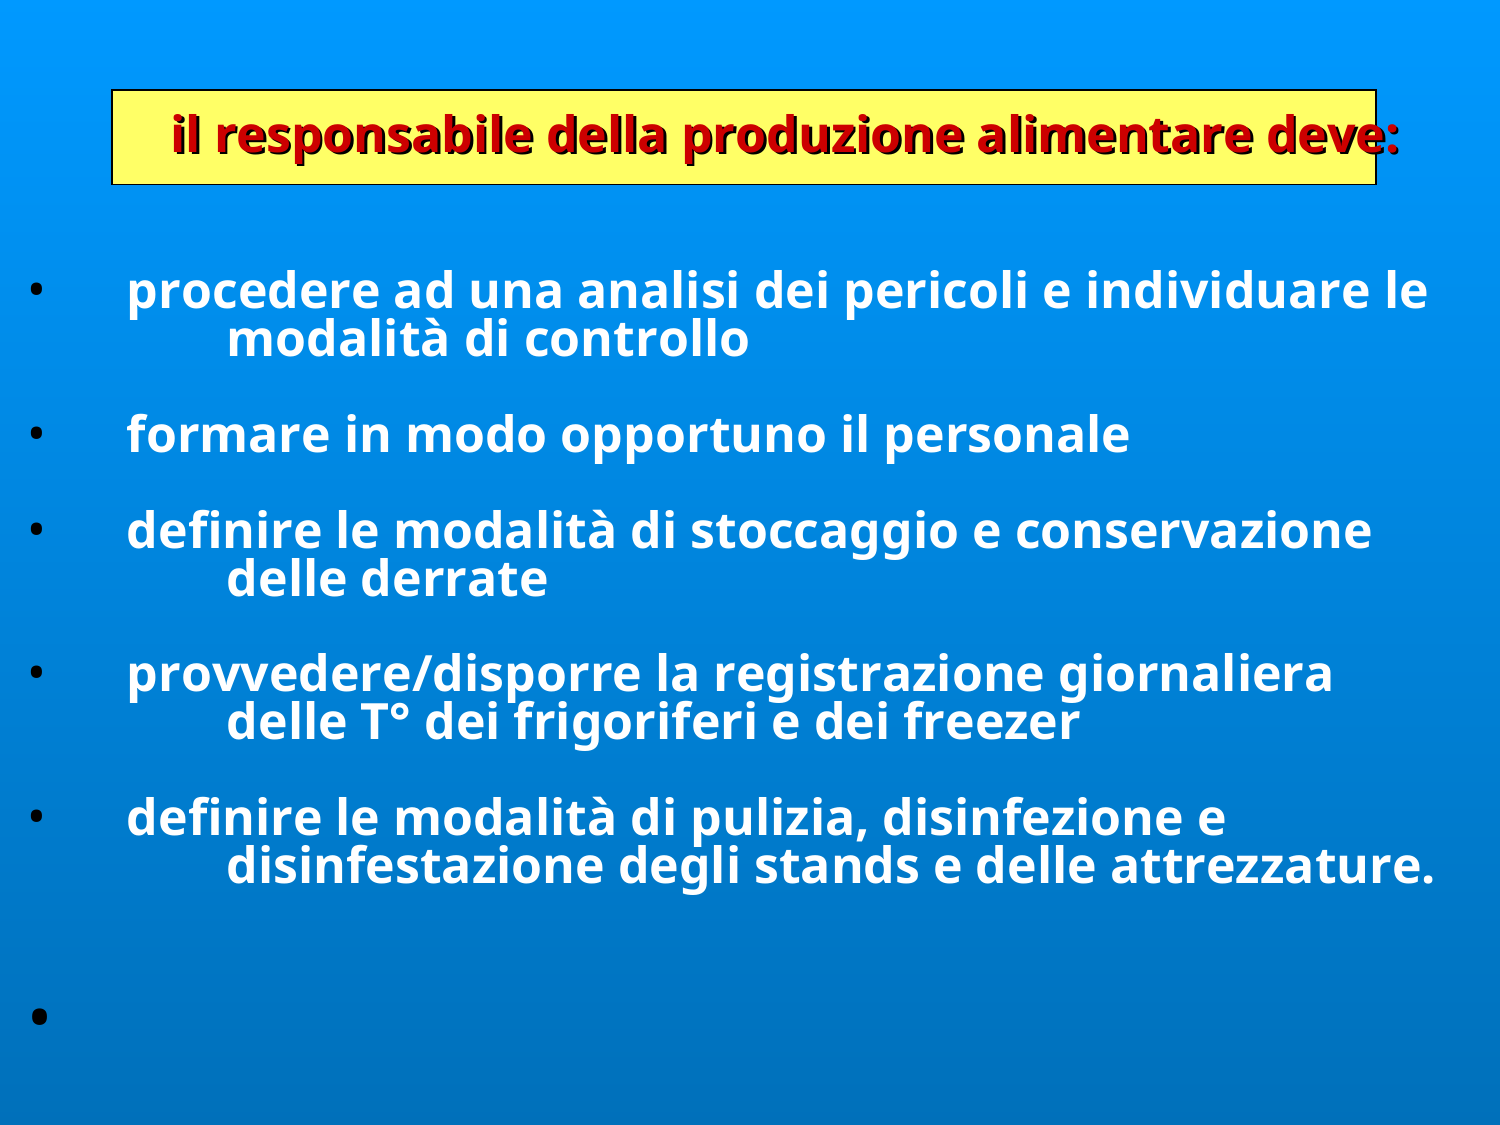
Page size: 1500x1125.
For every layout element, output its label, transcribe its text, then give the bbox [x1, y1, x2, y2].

text_box [112, 90, 1376, 106]
list il responsabile della produzione alimentare deve: procedere ad una analisi dei pericoli e individuare le modalità di controllo formare in modo opportuno il personale definire le modalità di stoccaggio e conservazione delle derrate provvedere/disporre la registrazione giornaliera delle T° dei frigoriferi e dei freezer definire le modalità di pulizia, disinfezione e disinfestazione degli stands e delle attrezzature. [11, 106, 1459, 965]
